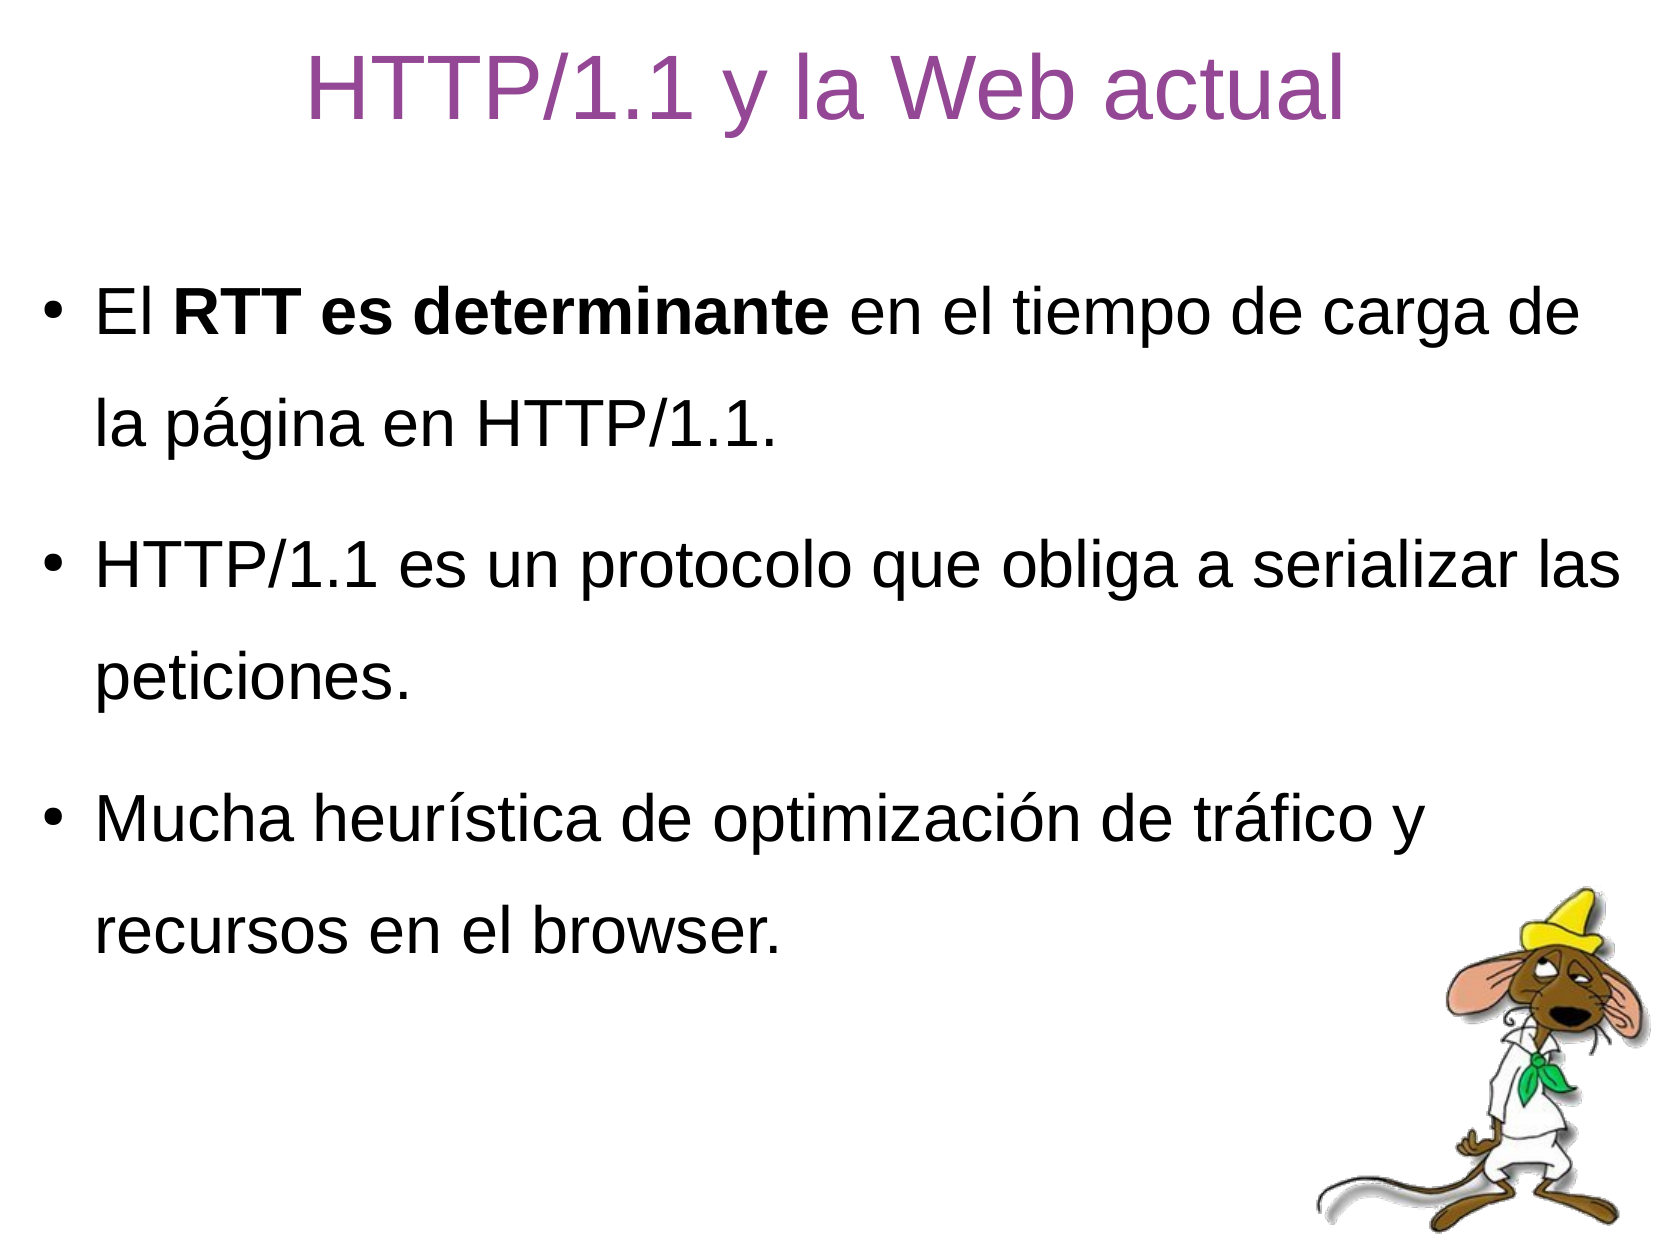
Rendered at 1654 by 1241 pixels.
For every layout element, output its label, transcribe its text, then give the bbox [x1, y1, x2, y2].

picture [1308, 878, 1654, 1241]
list El RTT es determinante en el tiempo de carga de la página en HTTP/1.1. HTTP/1.1 es un protocolo que obliga a serializar las peticiones. Mucha heurística de optimización de tráfico y recursos en el browser. [23, 236, 1642, 1111]
title HTTP/1.1 y la Web actual [82, 0, 1571, 192]
